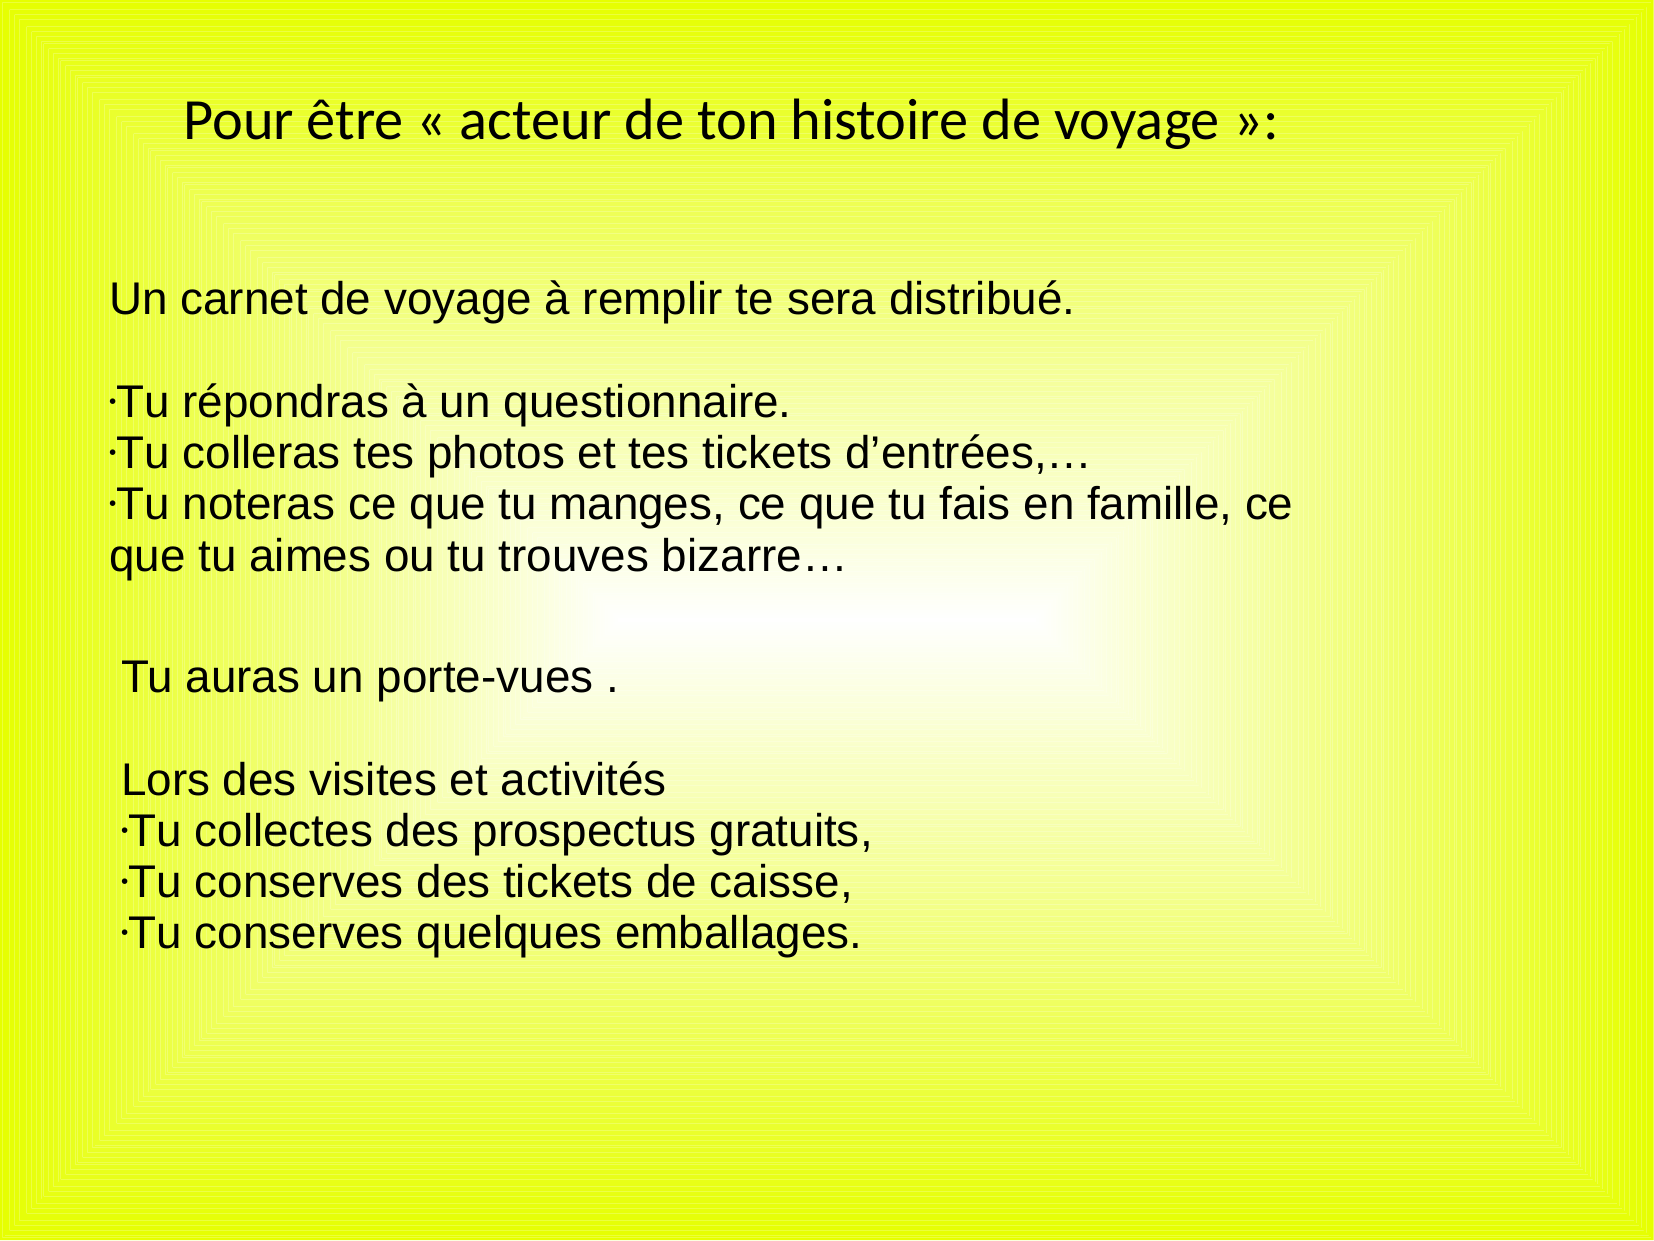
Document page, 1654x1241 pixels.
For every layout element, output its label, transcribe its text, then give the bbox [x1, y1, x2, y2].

text_box Tu auras un porte-vues . Lors des visites et activités Tu collectes des prospectus gratuits, Tu conserves des tickets de caisse, Tu conserves quelques emballages. [106, 643, 1436, 1010]
text_box Un carnet de voyage à remplir te sera distribué. Tu répondras à un questionnaire. Tu colleras tes photos et tes tickets d’entrées,… Tu noteras ce que tu manges, ce que tu fais en famille, ce que tu aimes ou tu trouves bizarre… [94, 265, 1383, 585]
text_box Pour être « acteur de ton histoire de voyage »: [168, 88, 1540, 178]
